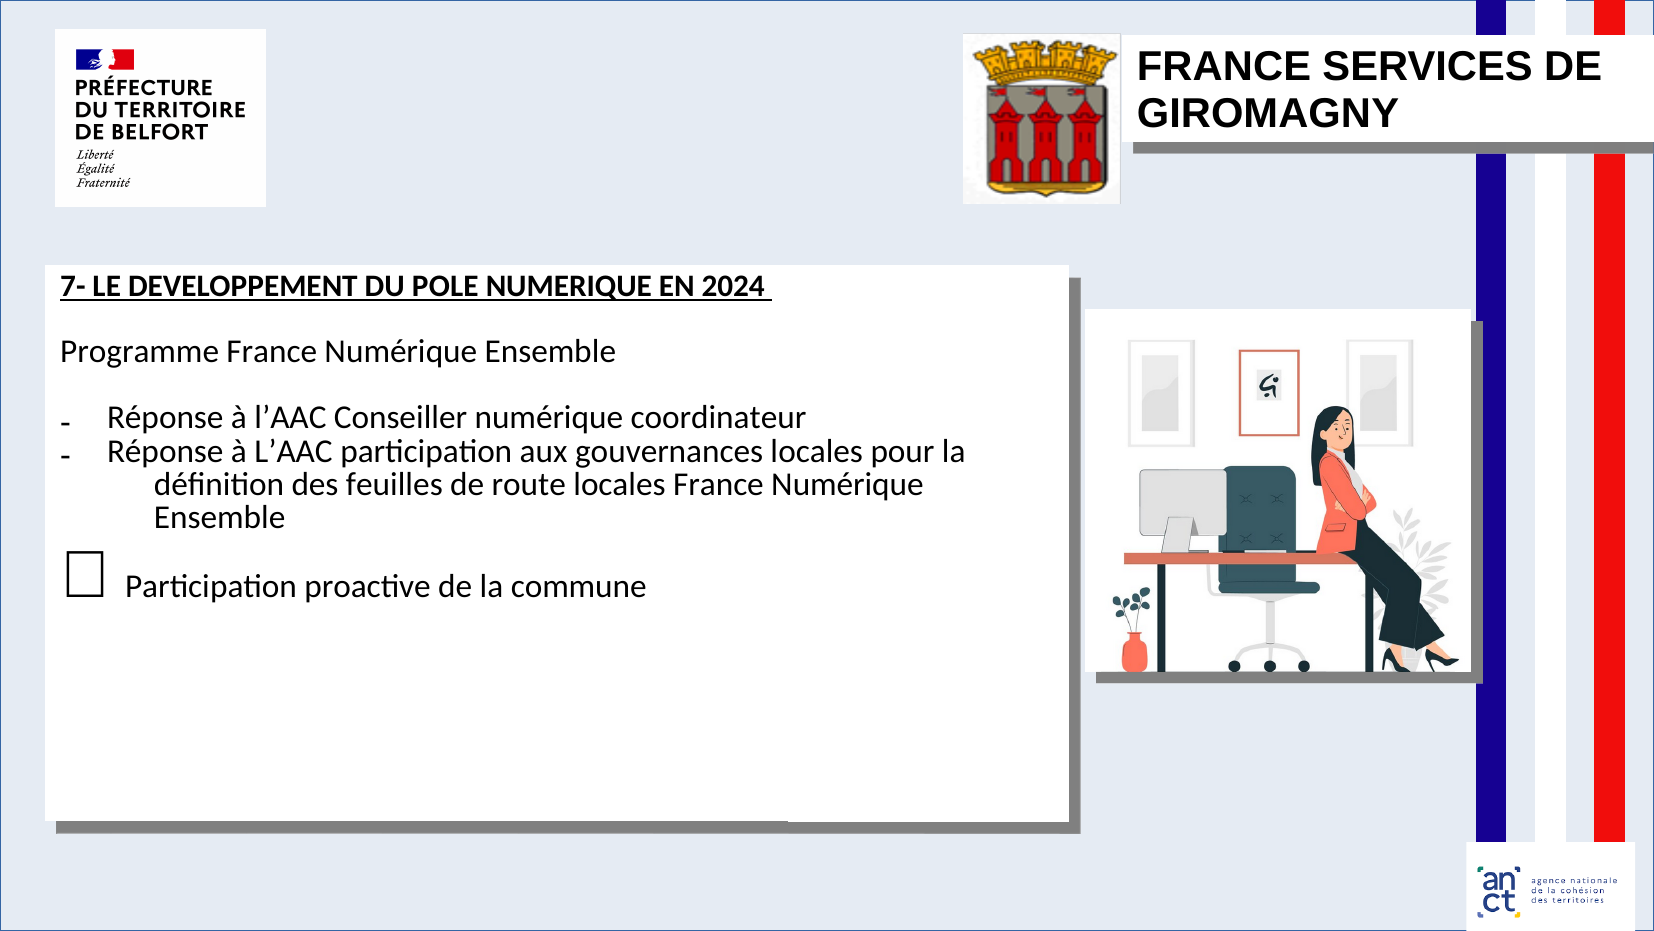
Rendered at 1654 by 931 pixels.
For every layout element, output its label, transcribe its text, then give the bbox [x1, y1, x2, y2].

picture [55, 29, 266, 207]
text_box 7- LE DEVELOPPEMENT DU POLE NUMERIQUE EN 2024 Programme France Numérique Ensemble Réponse à l’AAC Conseiller numérique coordinateur Réponse à L’AAC participation aux gouvernances locales pour la définition des feuilles de route locales France Numérique Ensemble  Participation proactive de la commune [45, 265, 1069, 822]
text_box [0, 0, 1654, 931]
text_box FRANCE SERVICES DE GIROMAGNY [1123, 35, 1654, 142]
picture [1085, 309, 1471, 672]
picture [1466, 842, 1636, 931]
picture [963, 32, 1123, 204]
